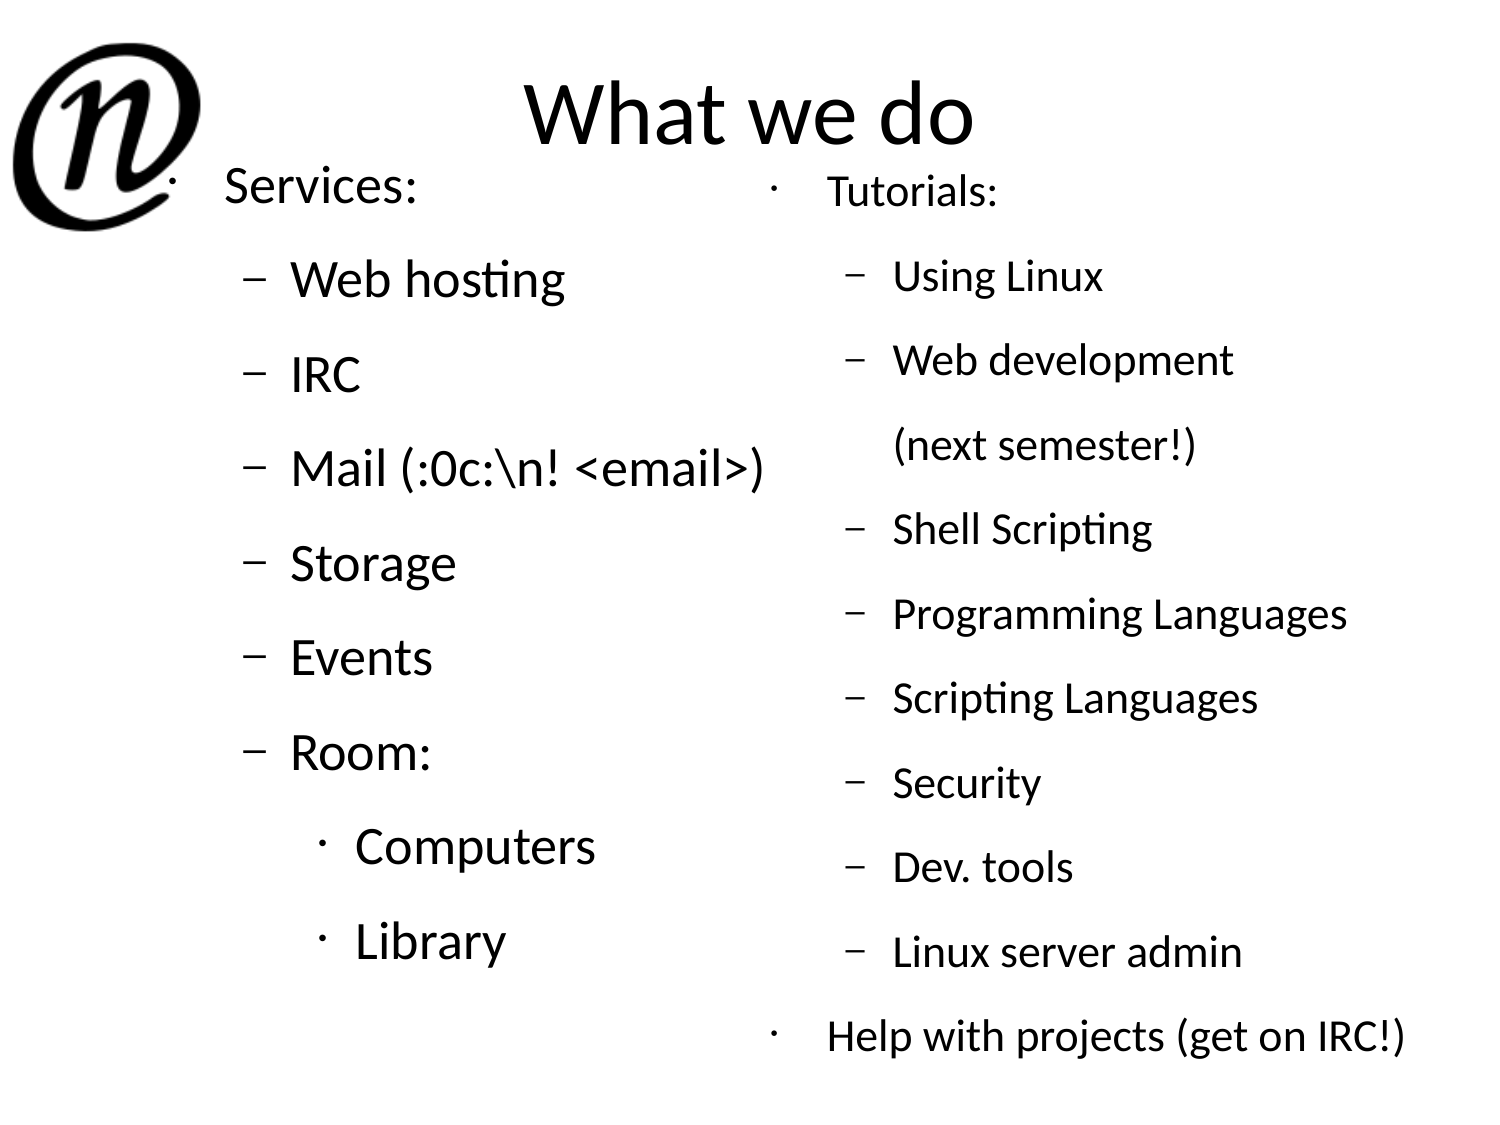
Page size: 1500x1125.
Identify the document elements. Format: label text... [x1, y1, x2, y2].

list Tutorials: Using Linux Web development (next semester!) Shell Scripting Programming Languages Scripting Languages Security Dev. tools Linux server admin Help with projects (get on IRC!) [755, 153, 1453, 974]
list Services: Web hosting IRC Mail (:0c:\n! <email>) Storage Events Room: Computers Library [153, 141, 816, 885]
title What we do [75, 45, 1425, 233]
picture [0, 30, 214, 245]
